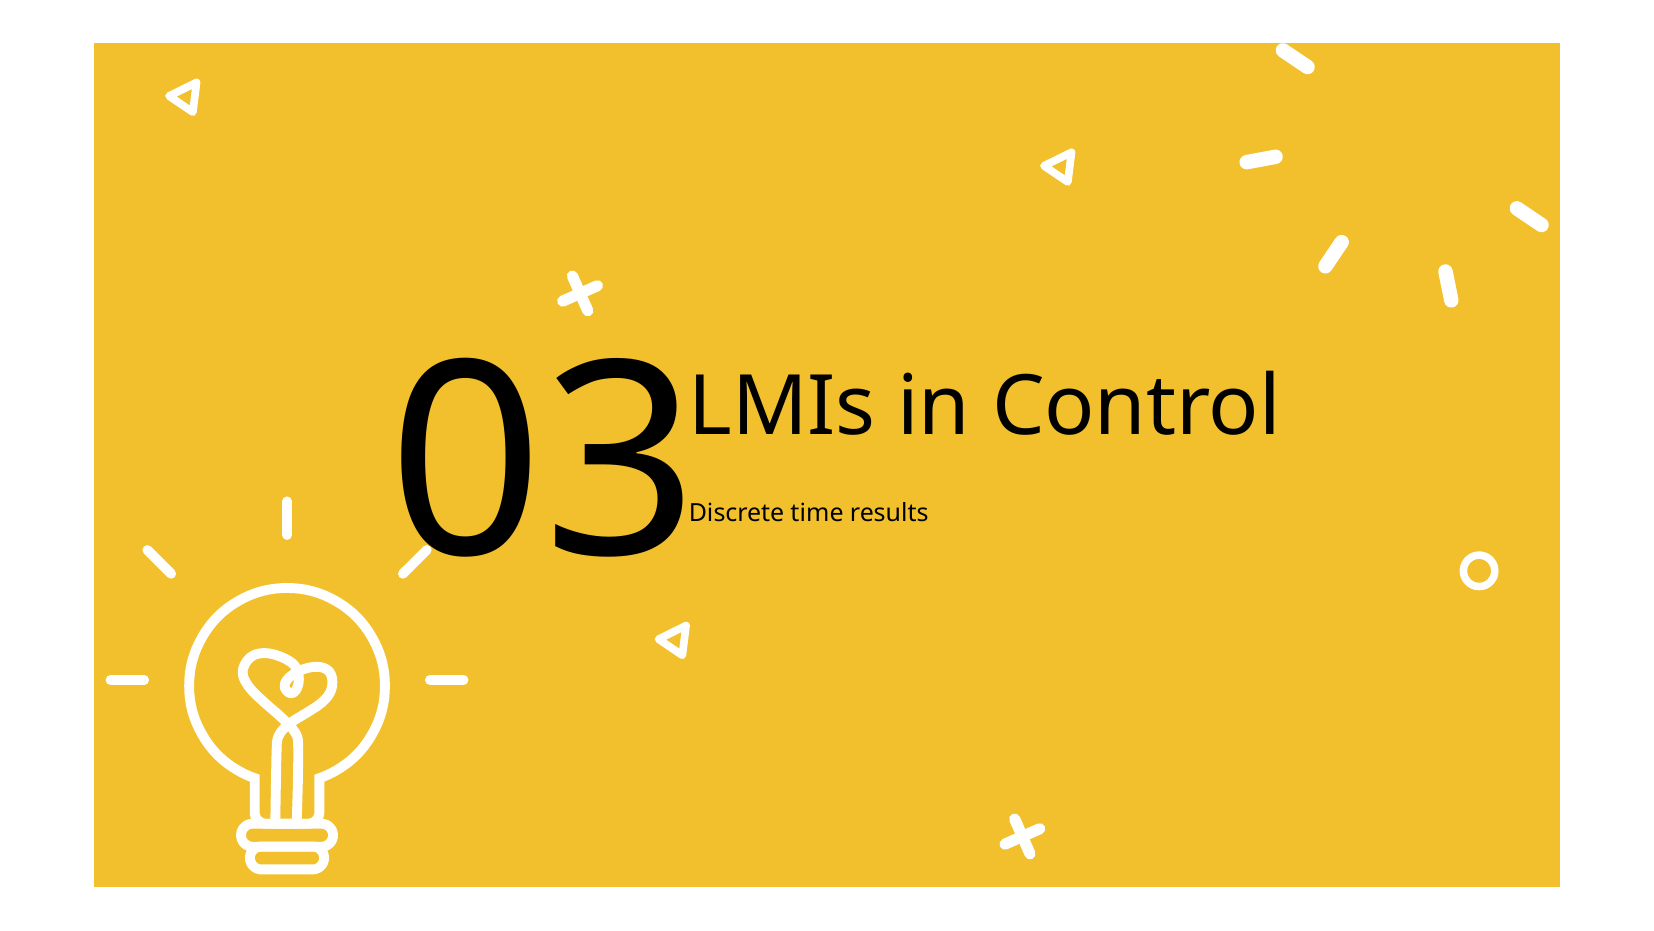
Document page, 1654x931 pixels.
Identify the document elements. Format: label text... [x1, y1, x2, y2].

text_box Discrete time results [734, 460, 1349, 564]
title 03 [388, 264, 734, 634]
title LMIs in Control [734, 345, 1409, 459]
